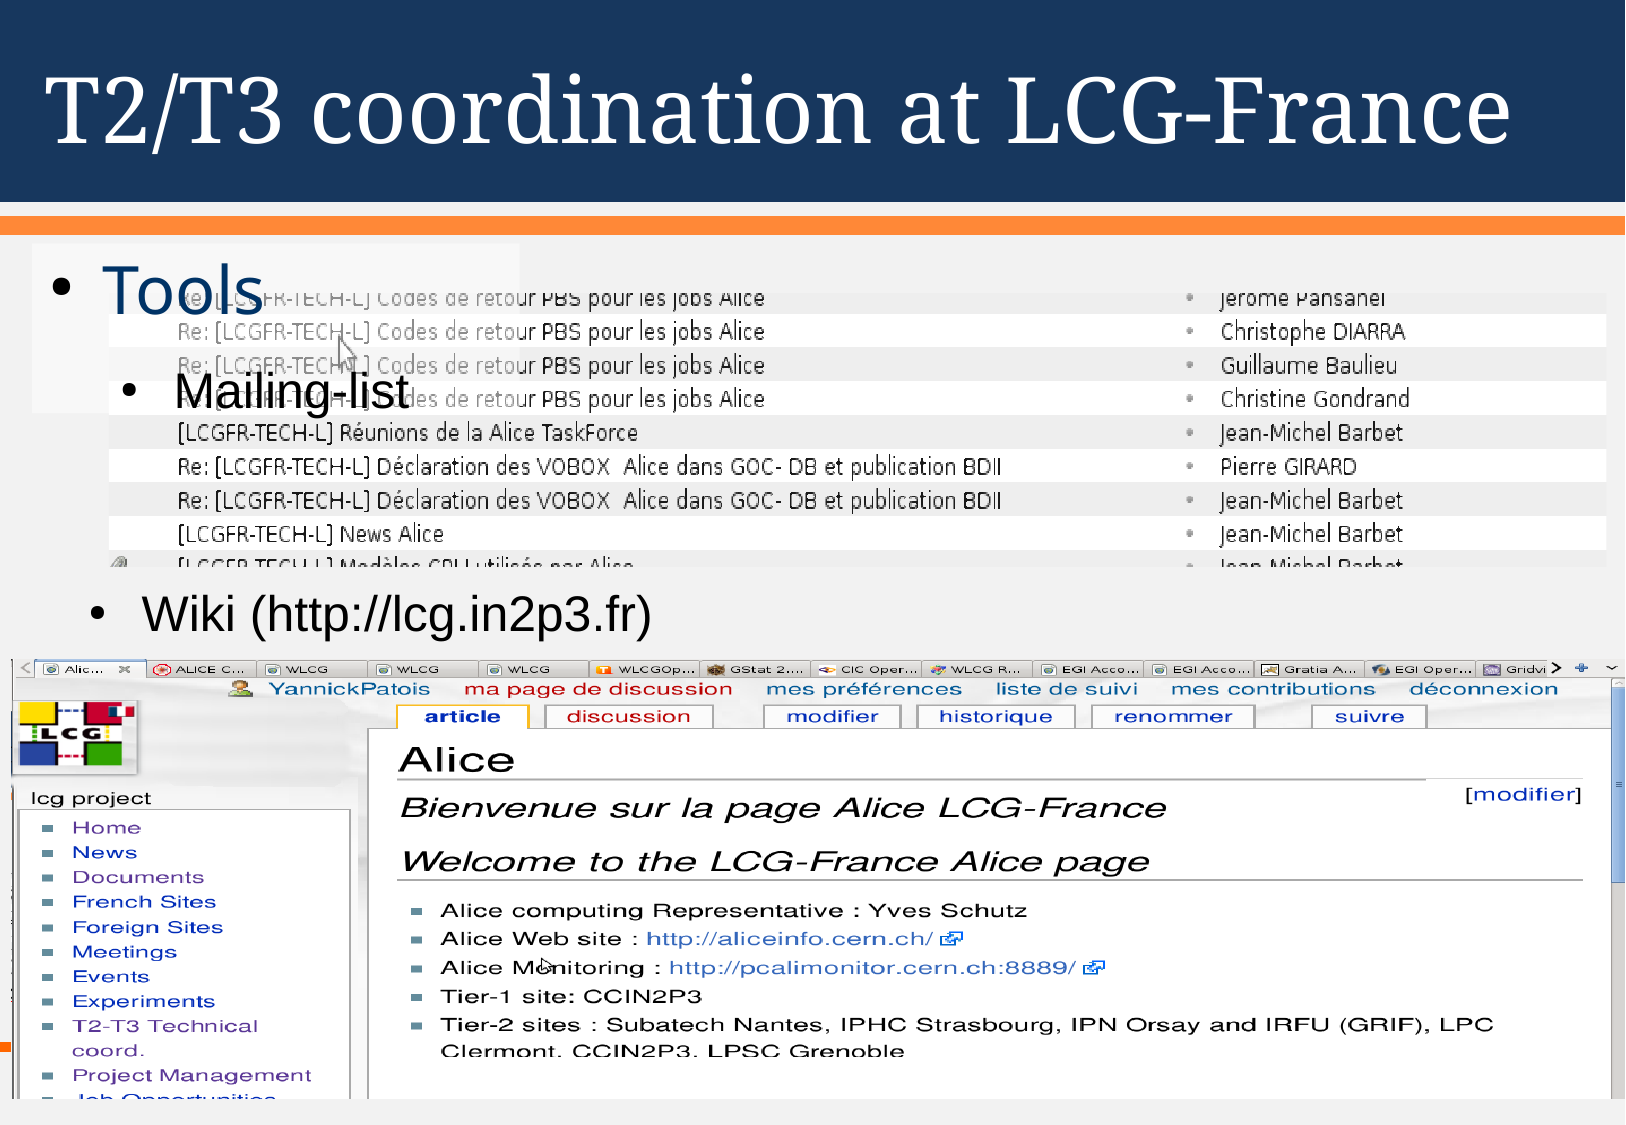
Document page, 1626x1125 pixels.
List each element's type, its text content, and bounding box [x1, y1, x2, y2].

picture [108, 293, 1607, 567]
list Wiki (http://lcg.in2p3.fr) [0, 586, 1562, 686]
picture [11, 659, 1625, 1099]
title T2/T3 coordination at LCG-France [44, 50, 1594, 166]
list Tools Mailing-list [31, 243, 520, 414]
